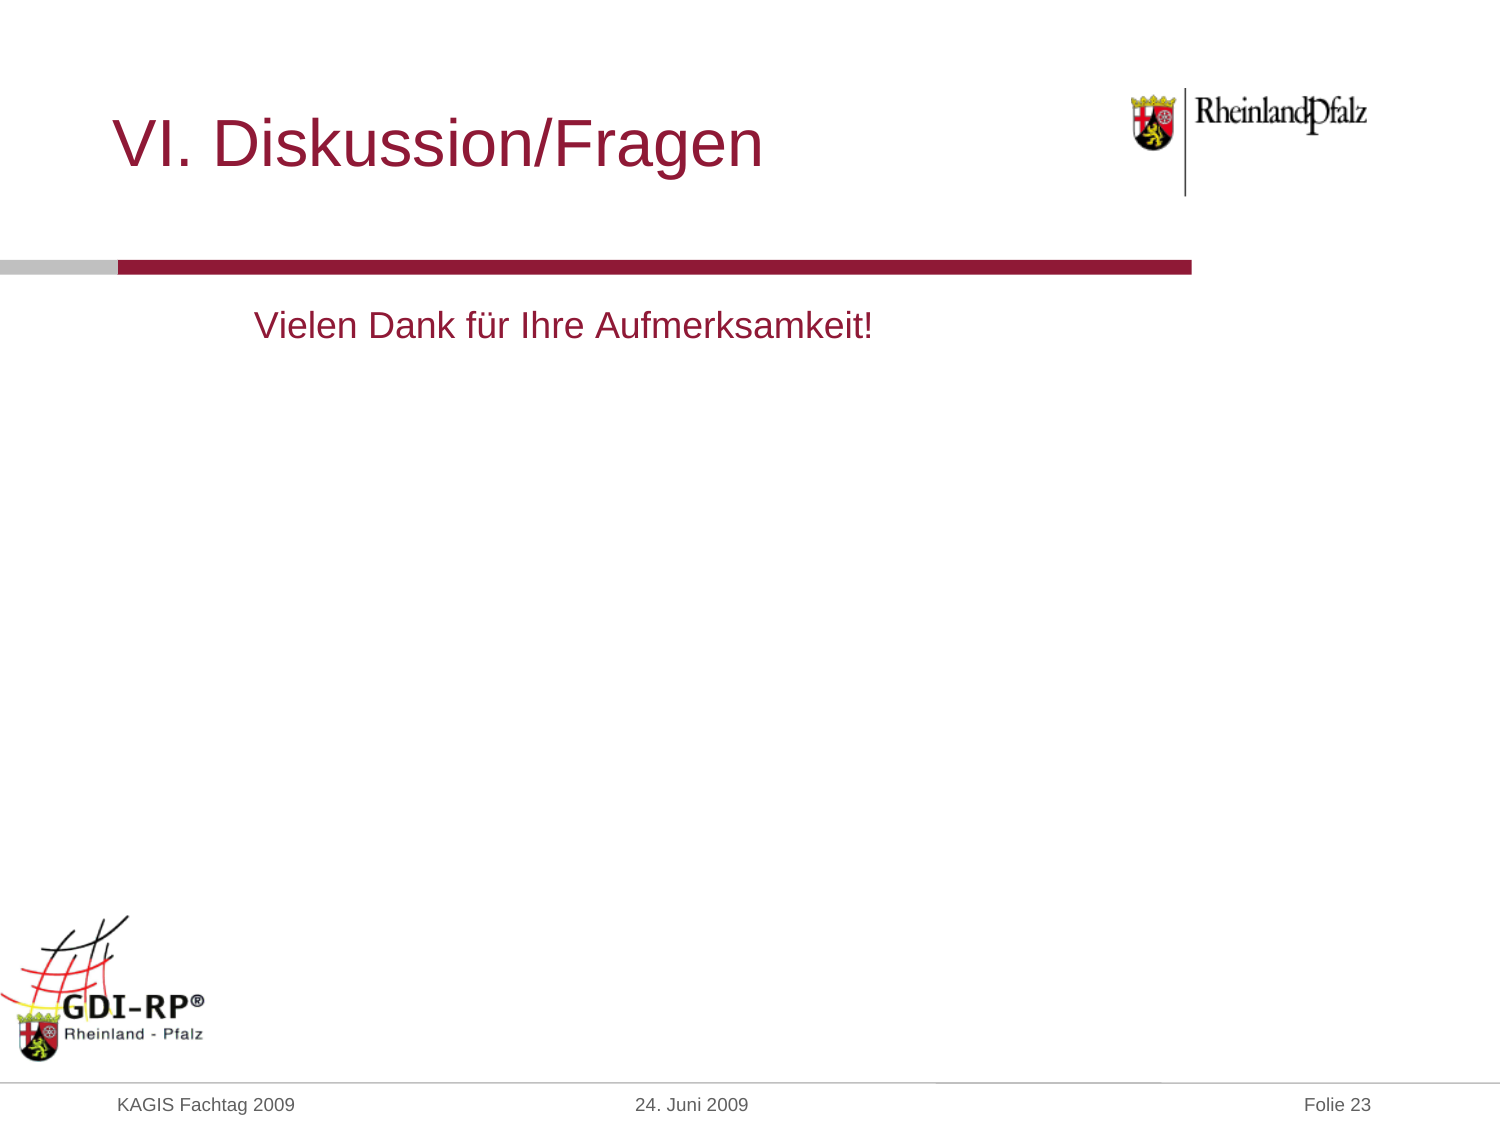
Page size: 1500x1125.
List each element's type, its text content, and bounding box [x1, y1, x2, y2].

picture [1131, 88, 1447, 198]
picture [0, 915, 207, 1063]
title VI. Diskussion/Fragen [112, 70, 1071, 216]
list Vielen Dank für Ihre Aufmerksamkeit! [236, 308, 1500, 1044]
